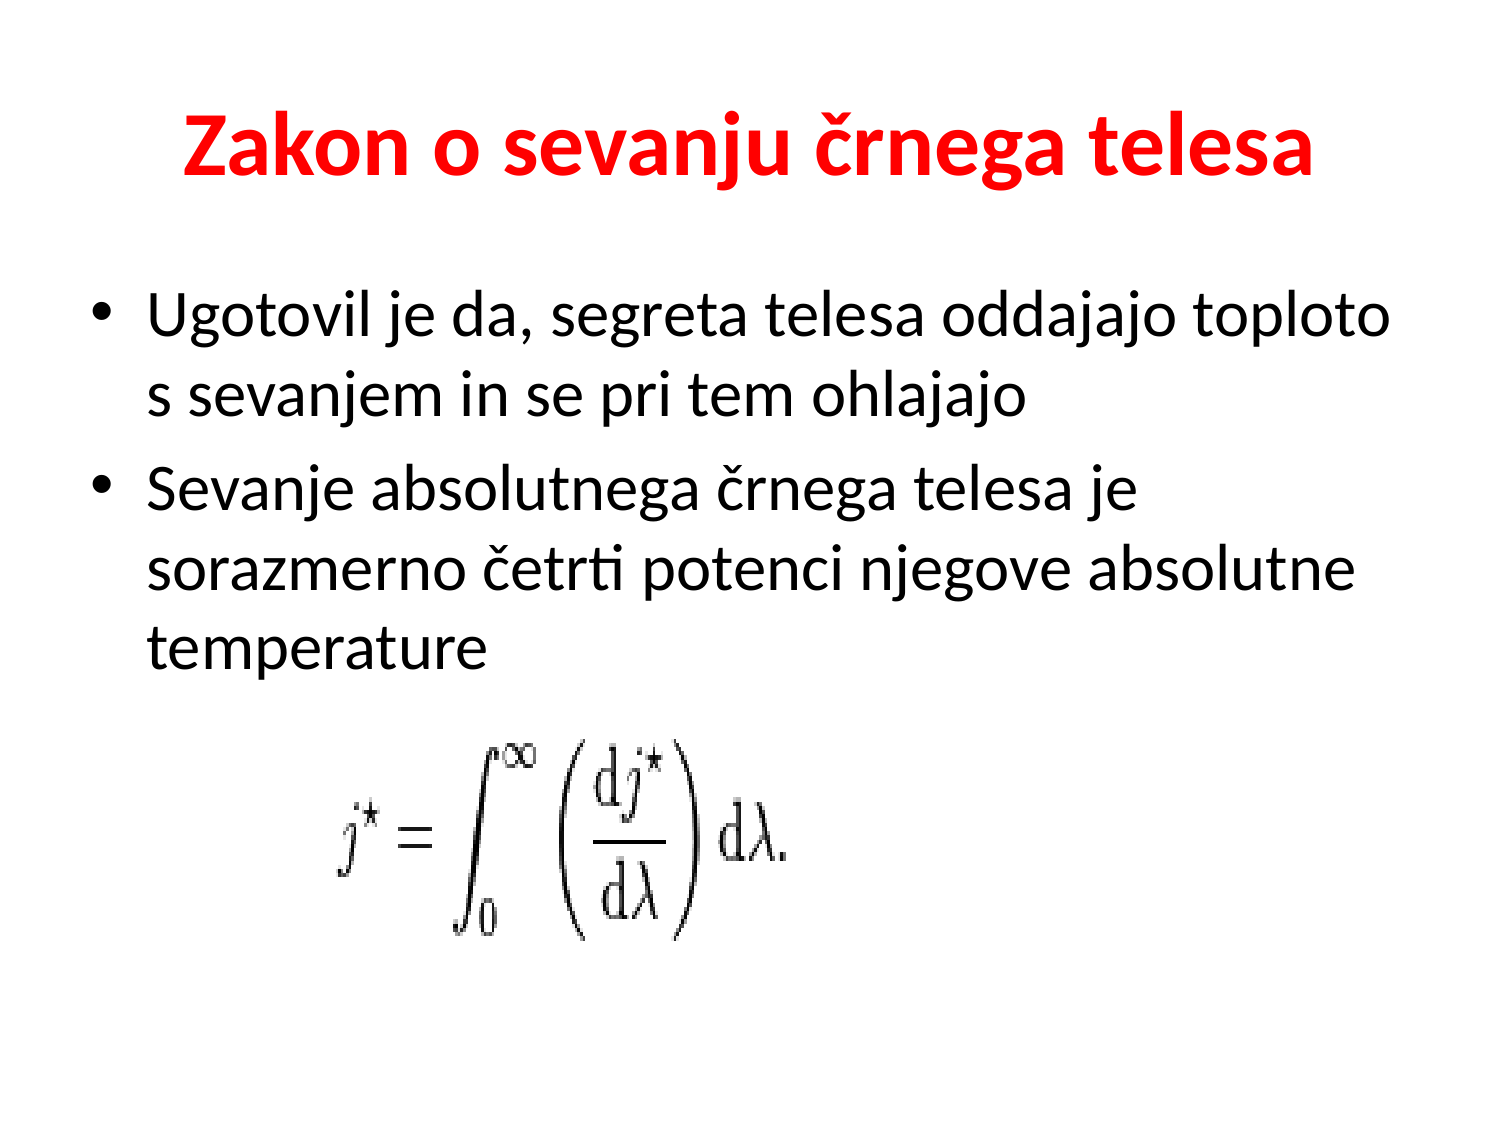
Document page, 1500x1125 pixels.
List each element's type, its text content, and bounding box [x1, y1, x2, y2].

list Ugotovil je da, segreta telesa oddajajo toploto s sevanjem in se pri tem ohlajajo Sevanje absolutnega črnega telesa je sorazmerno četrti potenci njegove absolutne temperature [75, 262, 1425, 1005]
picture [336, 739, 786, 941]
title Zakon o sevanju črnega telesa [75, 45, 1425, 233]
